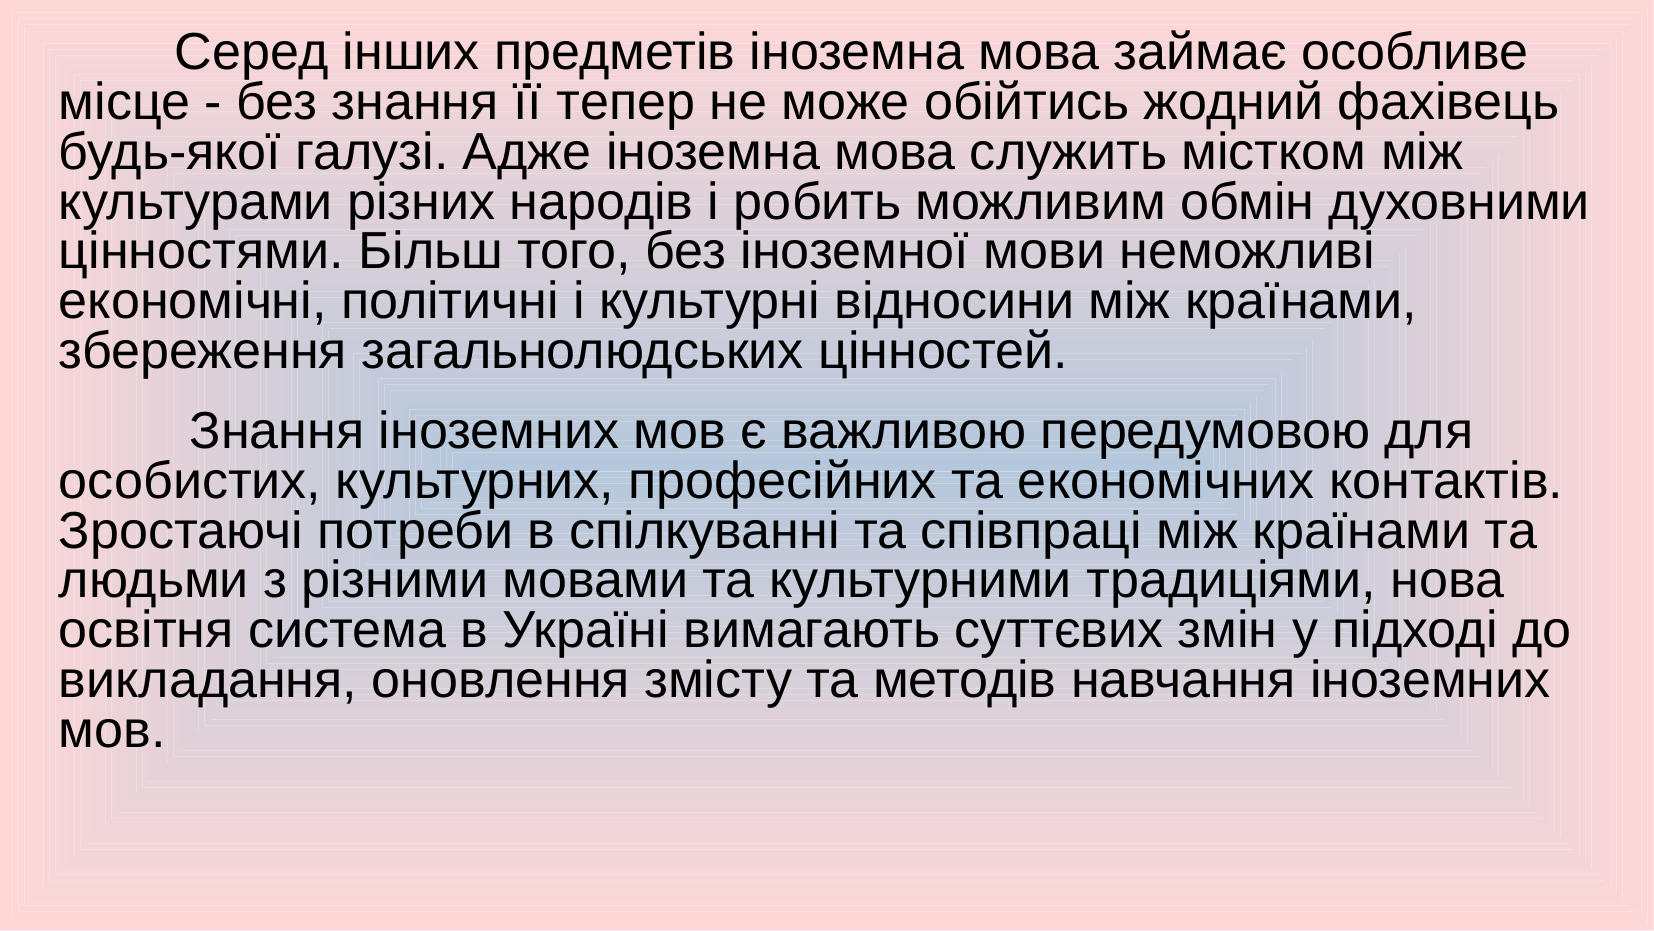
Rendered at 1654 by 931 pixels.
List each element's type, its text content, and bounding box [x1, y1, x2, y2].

list Серед інших предметів іноземна мова займає особливе місце - без знання її тепер не може обійтись жодний фахівець будь-якої галузі. Адже іноземна мова служить містком між культурами різних народів і робить можливим обмін духовними цінностями. Більш того, без іноземної мови неможливі економічні, політичні і культурні відносини між країнами, збереження загальнолюдських цінностей. Знання іноземних мов є важливою передумовою для особистих, культурних, професійних та економічних контактів. Зростаючі потреби в спілкуванні та співпраці між країнами та людьми з різними мовами та культурними традиціями, нова освітня система в Україні вимагають суттєвих змін у підході до викладання, оновлення змісту та методів навчання іноземних мов. [59, 29, 1595, 886]
